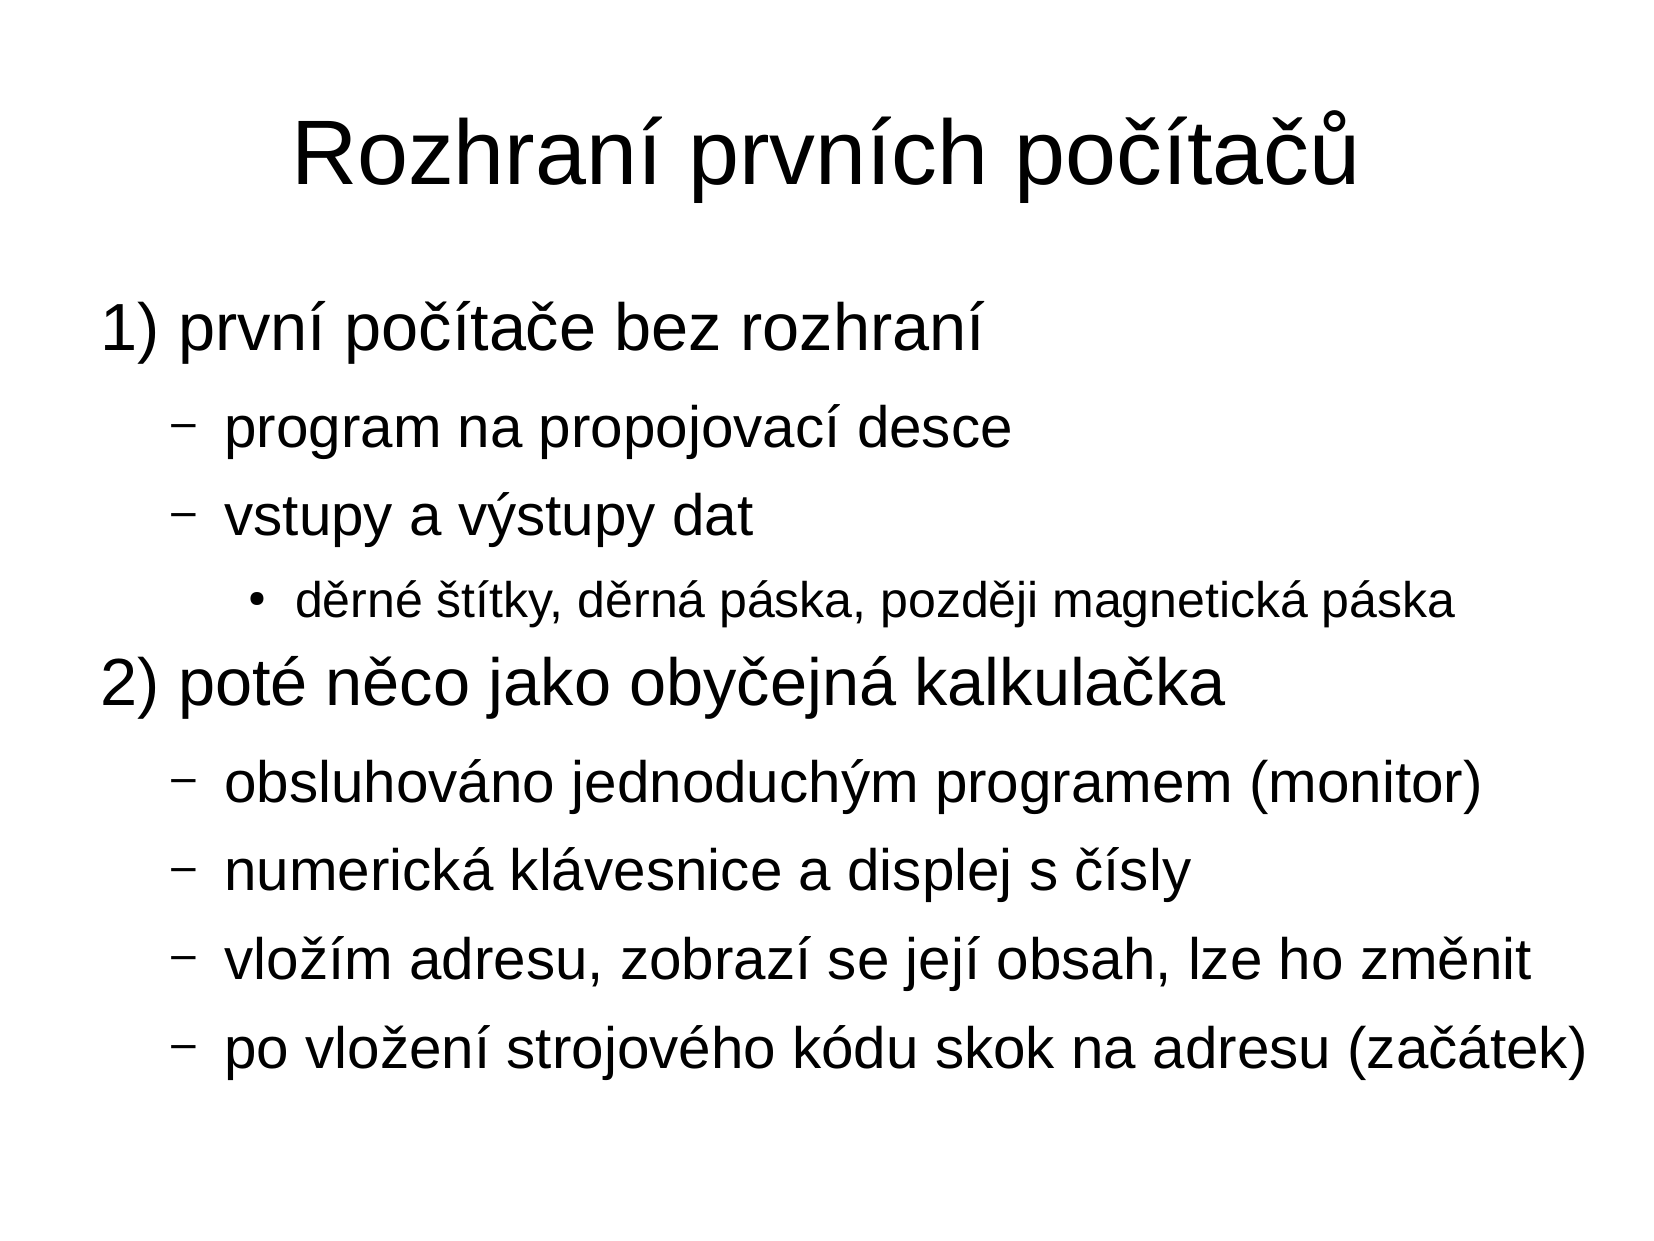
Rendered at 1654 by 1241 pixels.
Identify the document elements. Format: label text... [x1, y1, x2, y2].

list první počítače bez rozhraní program na propojovací desce vstupy a výstupy dat děrné štítky, děrná páska, později magnetická páska poté něco jako obyčejná kalkulačka obsluhováno jednoduchým programem (monitor) numerická klávesnice a displej s čísly vložím adresu, zobrazí se její obsah, lze ho změnit po vložení strojového kódu skok na adresu (začátek) [82, 290, 1625, 1094]
title Rozhraní prvních počítačů [82, 56, 1571, 250]
